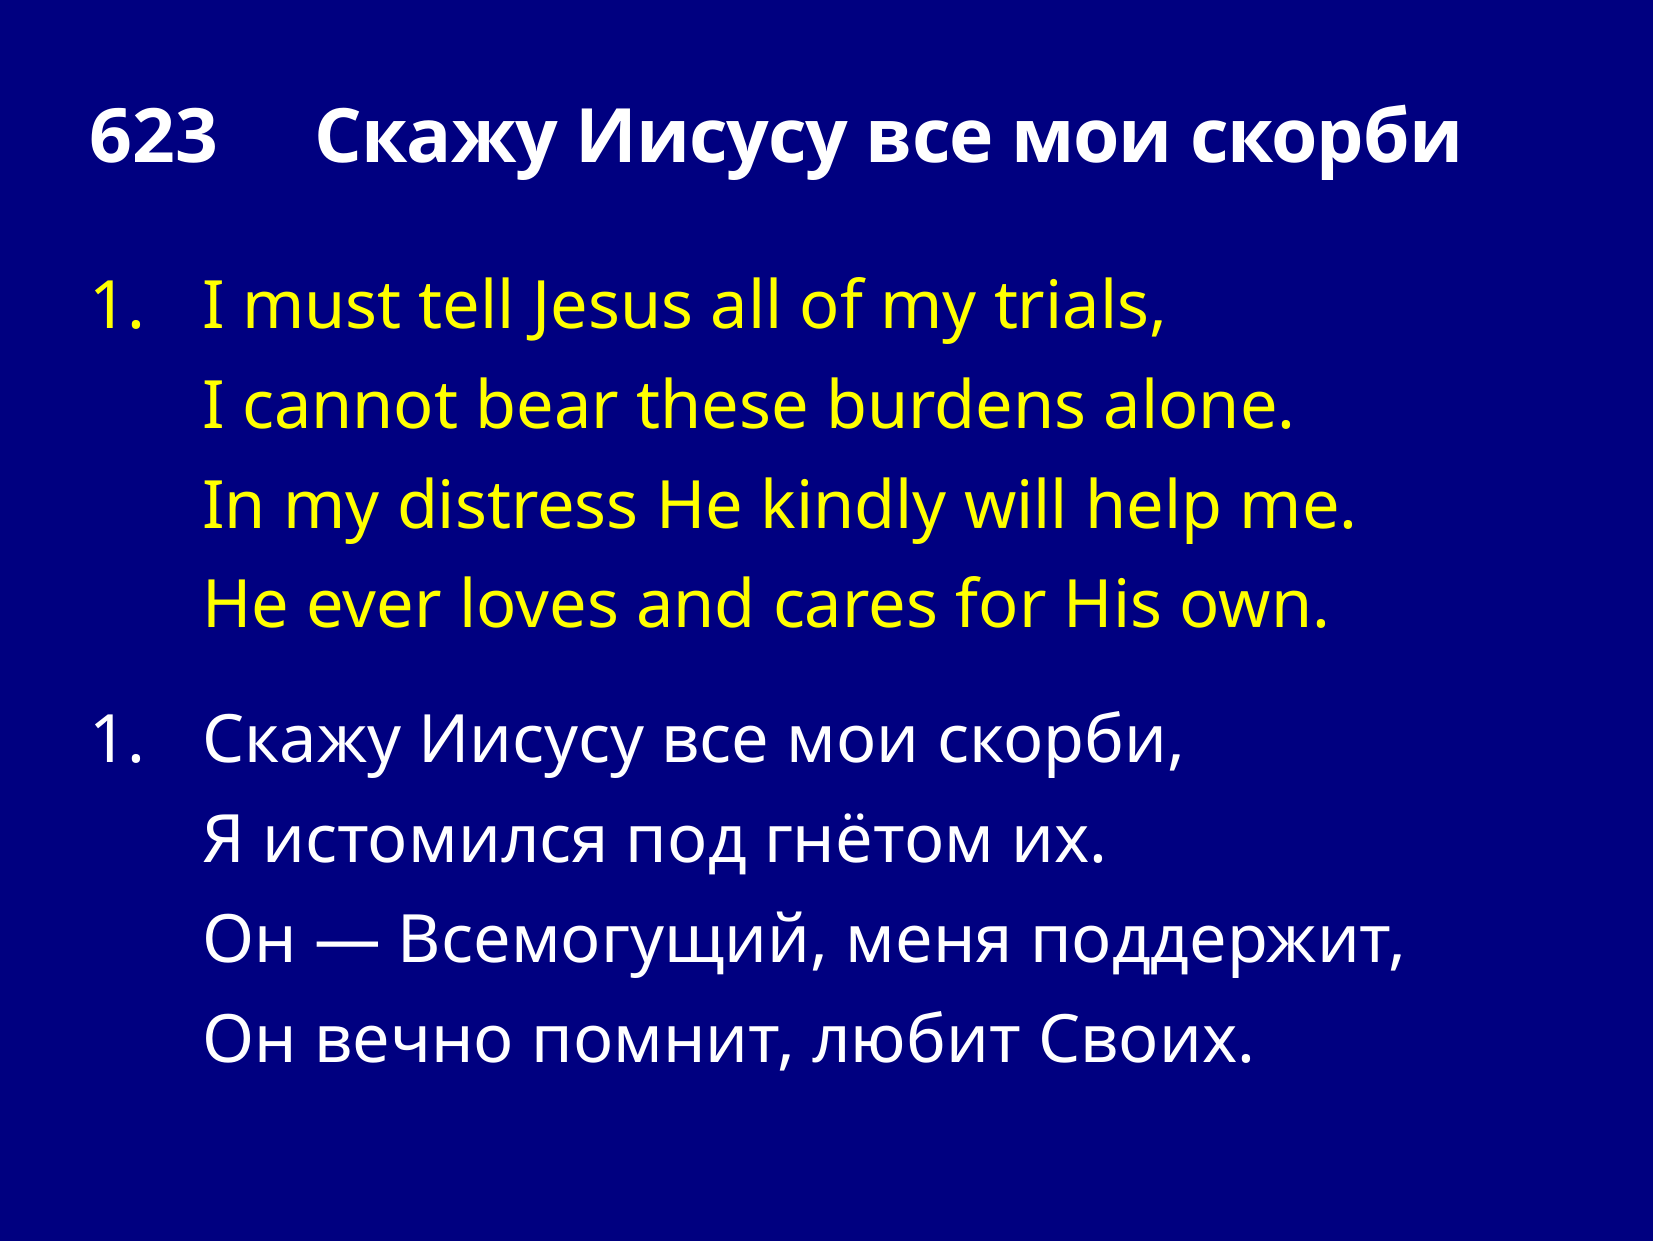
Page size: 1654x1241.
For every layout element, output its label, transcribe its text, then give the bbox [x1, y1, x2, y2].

text_box 1. Скажу Иисусу все мои скорби, Я истомился под гнётом их. Он — Всемогущий, меня поддержит, Он вечно помнит, любит Своих. [75, 675, 1576, 1163]
text_box 1. I must tell Jesus all of my trials, I cannot bear these burdens alone. In my distress He kindly will help me. He ever loves and cares for His own. [75, 188, 1576, 638]
text_box 623 Скажу Иисусу все мои скорби [75, 75, 1653, 188]
